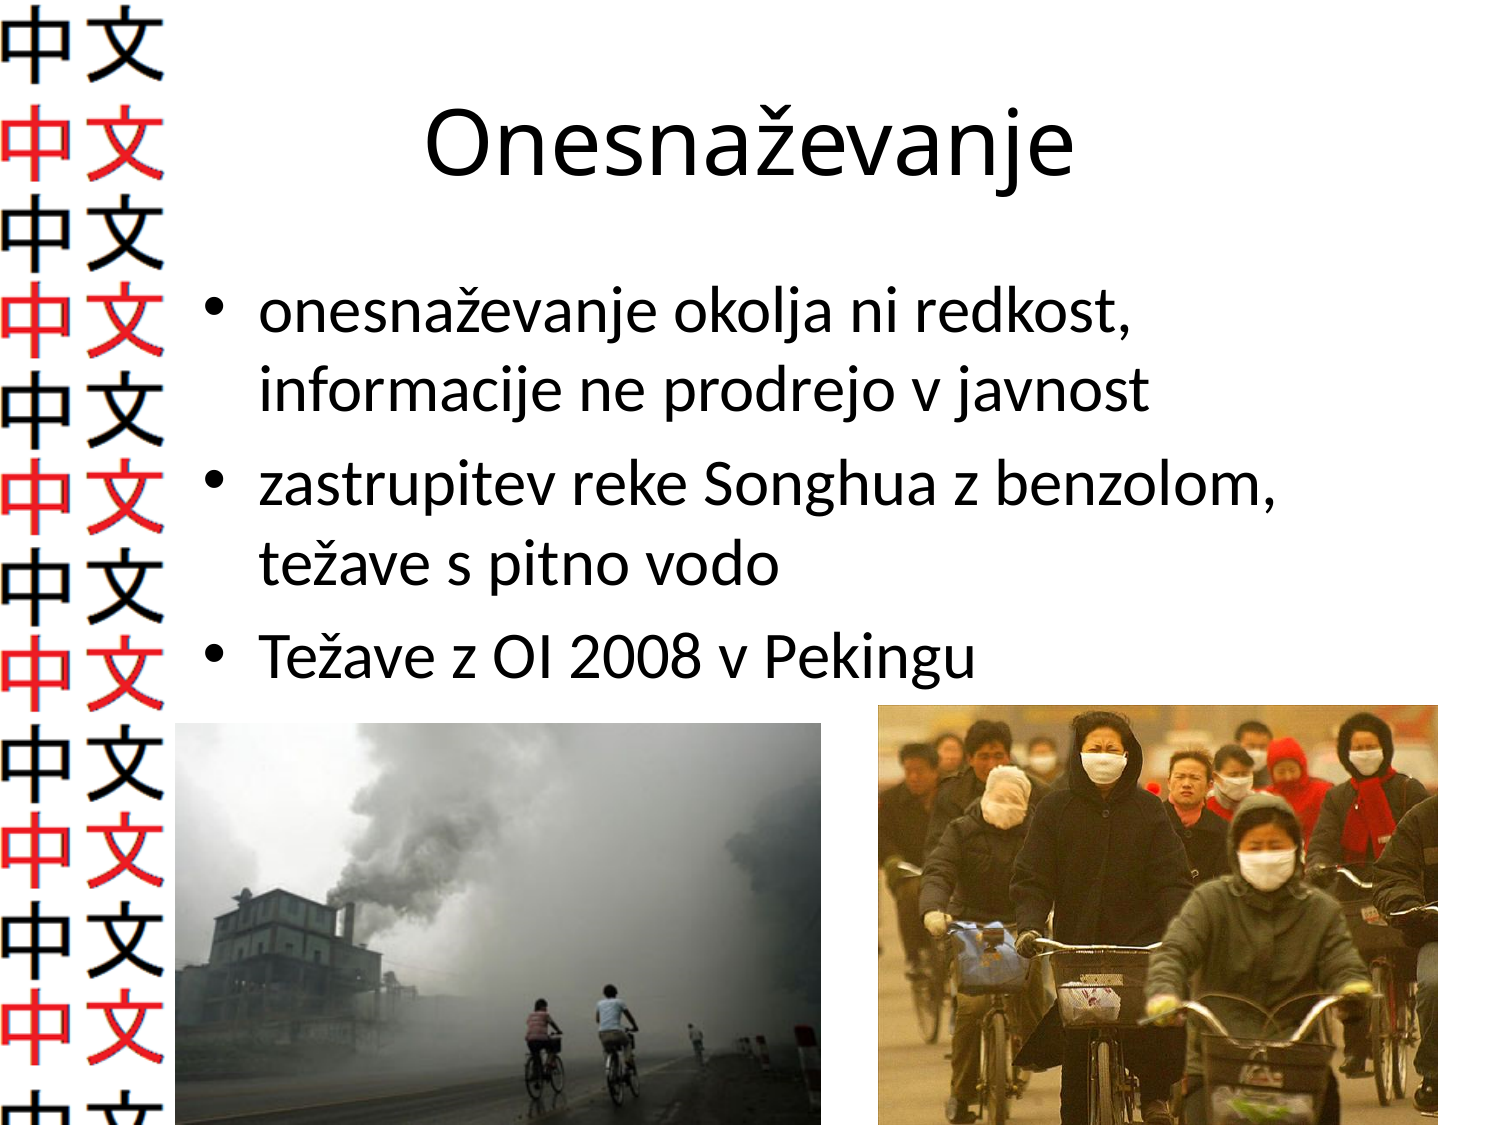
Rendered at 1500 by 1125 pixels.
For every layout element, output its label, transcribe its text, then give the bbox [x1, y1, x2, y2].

picture [0, 0, 821, 1125]
title Onesnaževanje [186, 45, 1425, 233]
list onesnaževanje okolja ni redkost, informacije ne prodrejo v javnost zastrupitev reke Songhua z benzolom, težave s pitno vodo Težave z OI 2008 v Pekingu [187, 257, 1425, 1005]
picture [878, 705, 1438, 1125]
